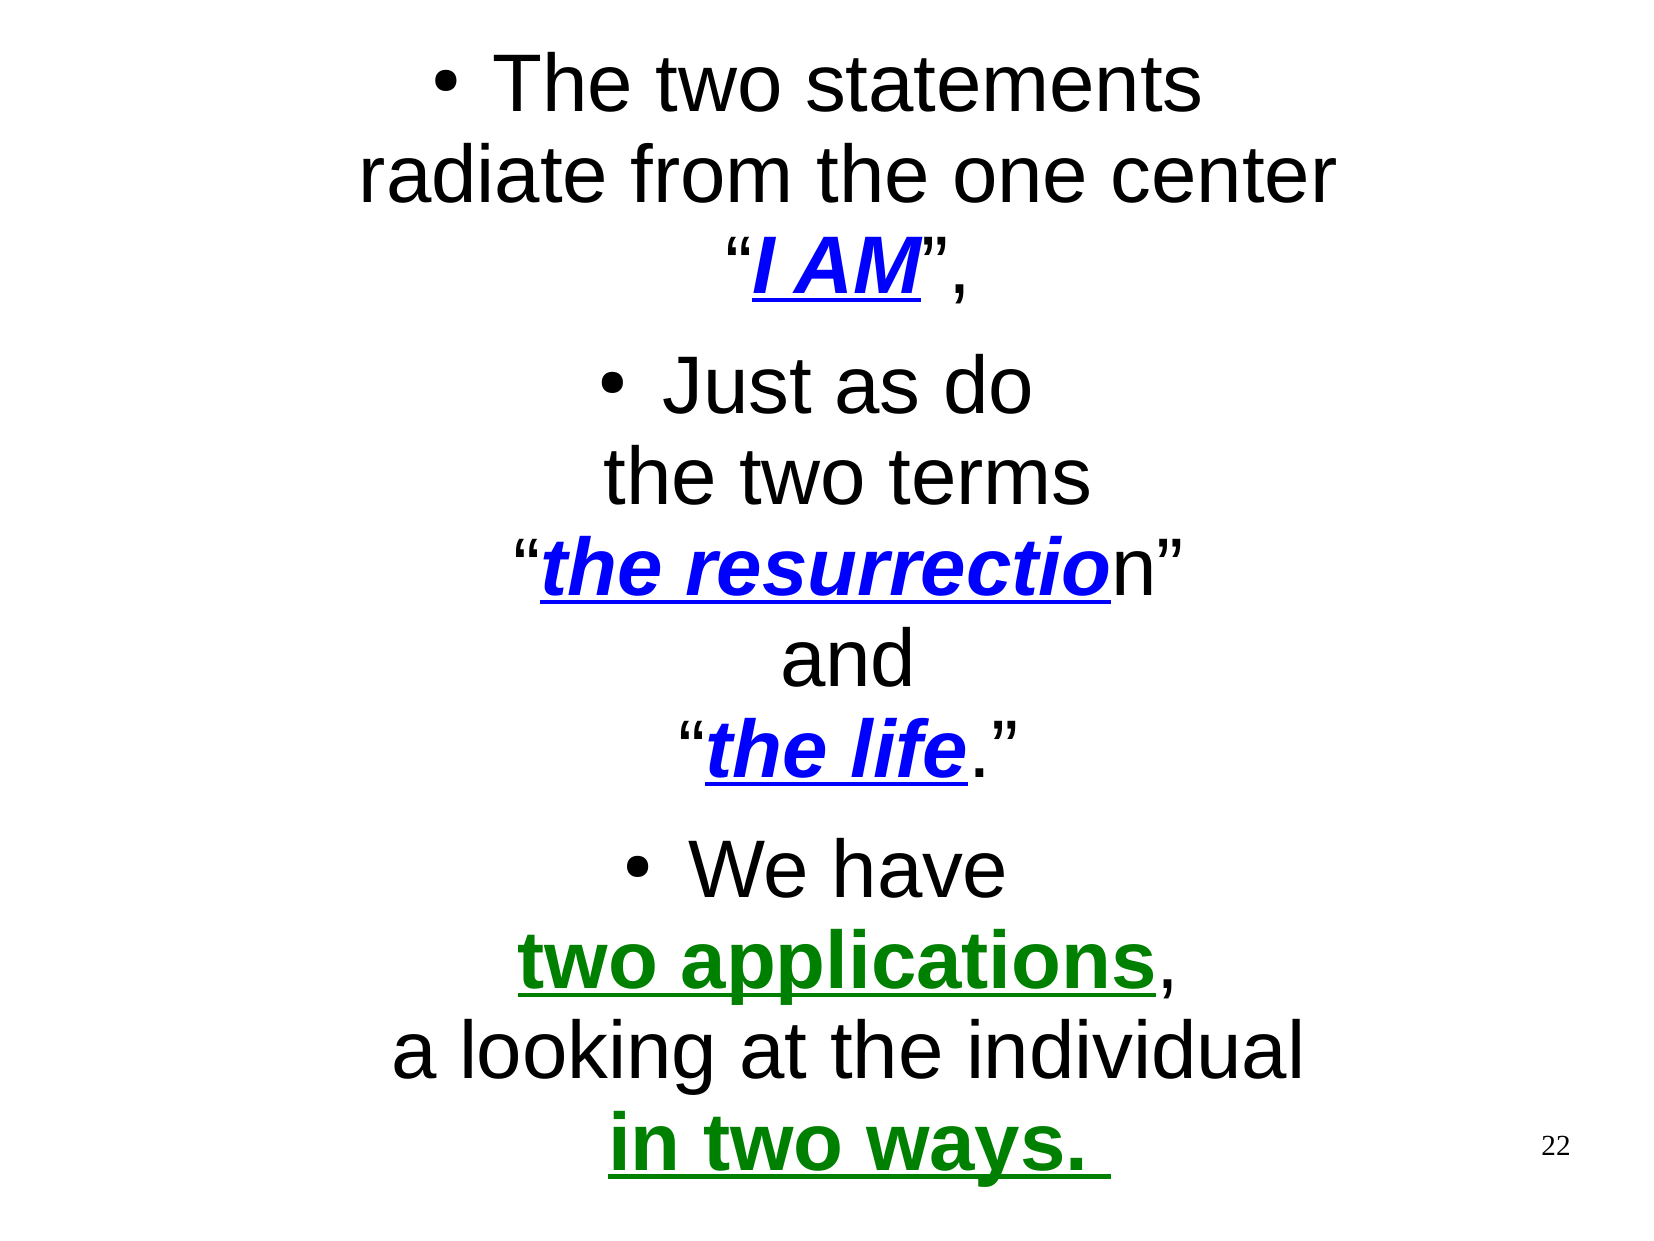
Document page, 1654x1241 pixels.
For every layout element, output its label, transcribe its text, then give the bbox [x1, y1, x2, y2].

list The two statements radiate from the one center “I AM”, Just as do the two terms “the resurrection” and “the life.” We have two applications, a looking at the individual in two ways. [37, 37, 1613, 1201]
